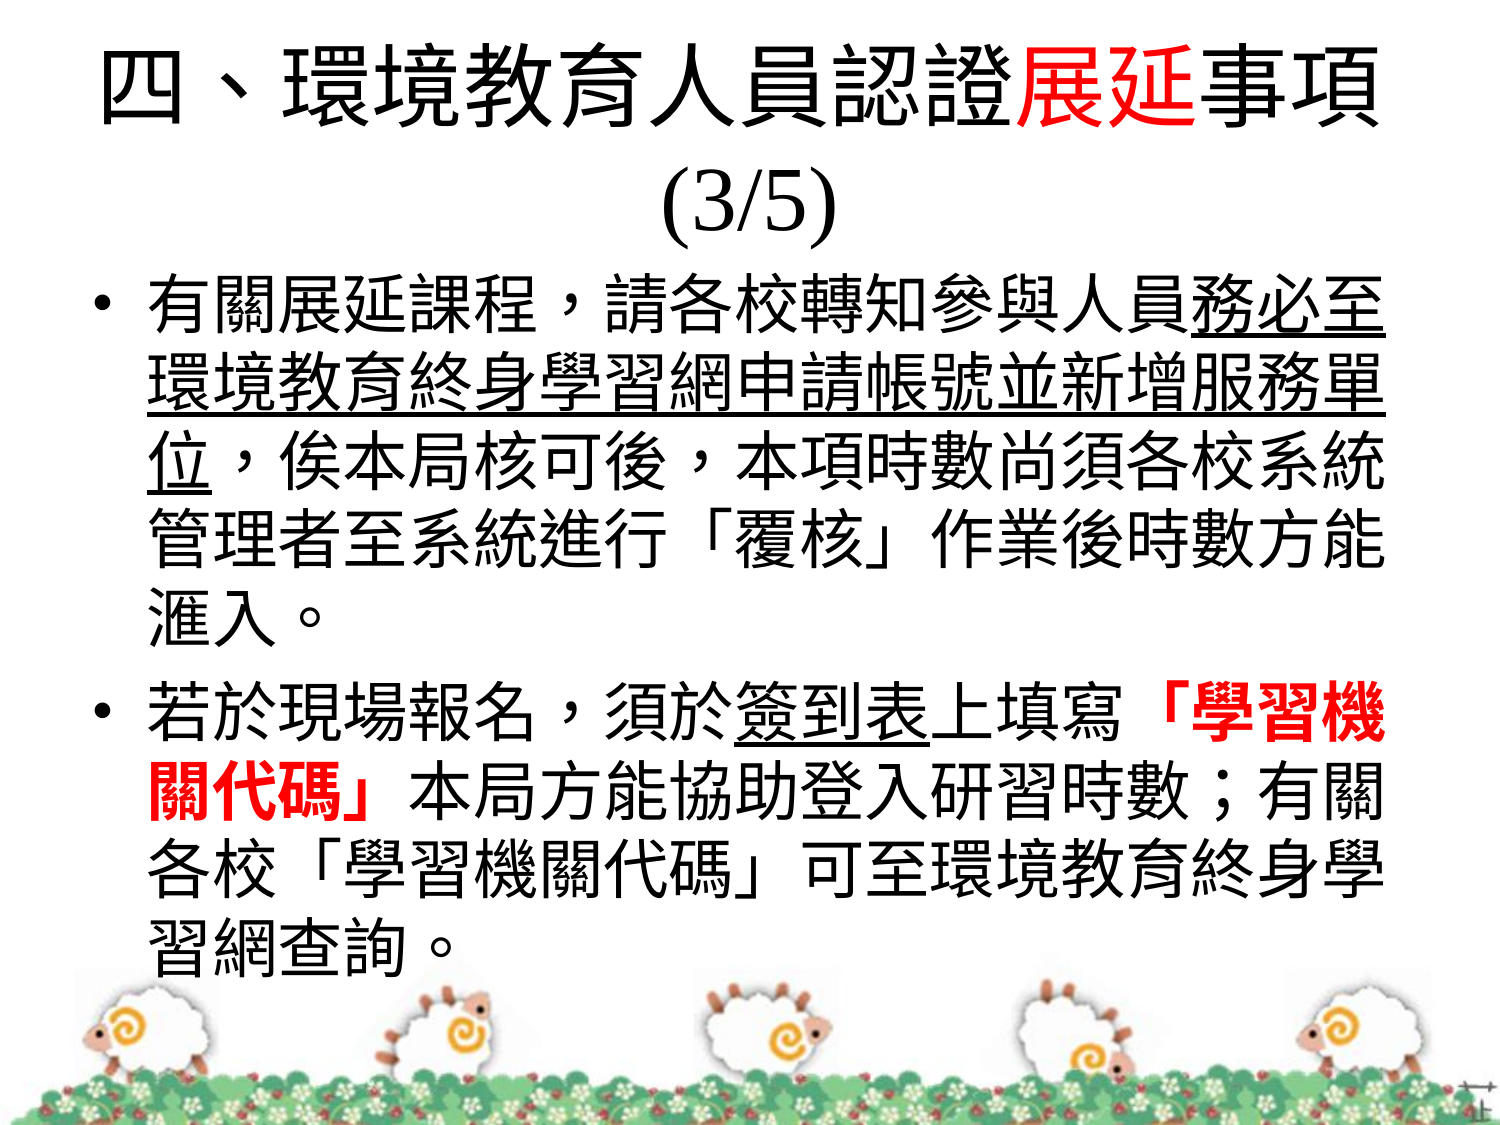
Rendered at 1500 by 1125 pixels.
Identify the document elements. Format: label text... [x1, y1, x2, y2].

list 有關展延課程，請各校轉知參與人員務必至環境教育終身學習網申請帳號並新增服務單位，俟本局核可後，本項時數尚須各校系統管理者至系統進行「覆核」作業後時數方能滙入。 若於現場報名，須於簽到表上填寫「學習機關代碼」本局方能協助登入研習時數；有關各校「學習機關代碼」可至環境教育終身學習網查詢。 [76, 255, 1427, 998]
title 四、環境教育人員認證展延事項(3/5) [75, 45, 1426, 233]
picture [0, 645, 1500, 1125]
